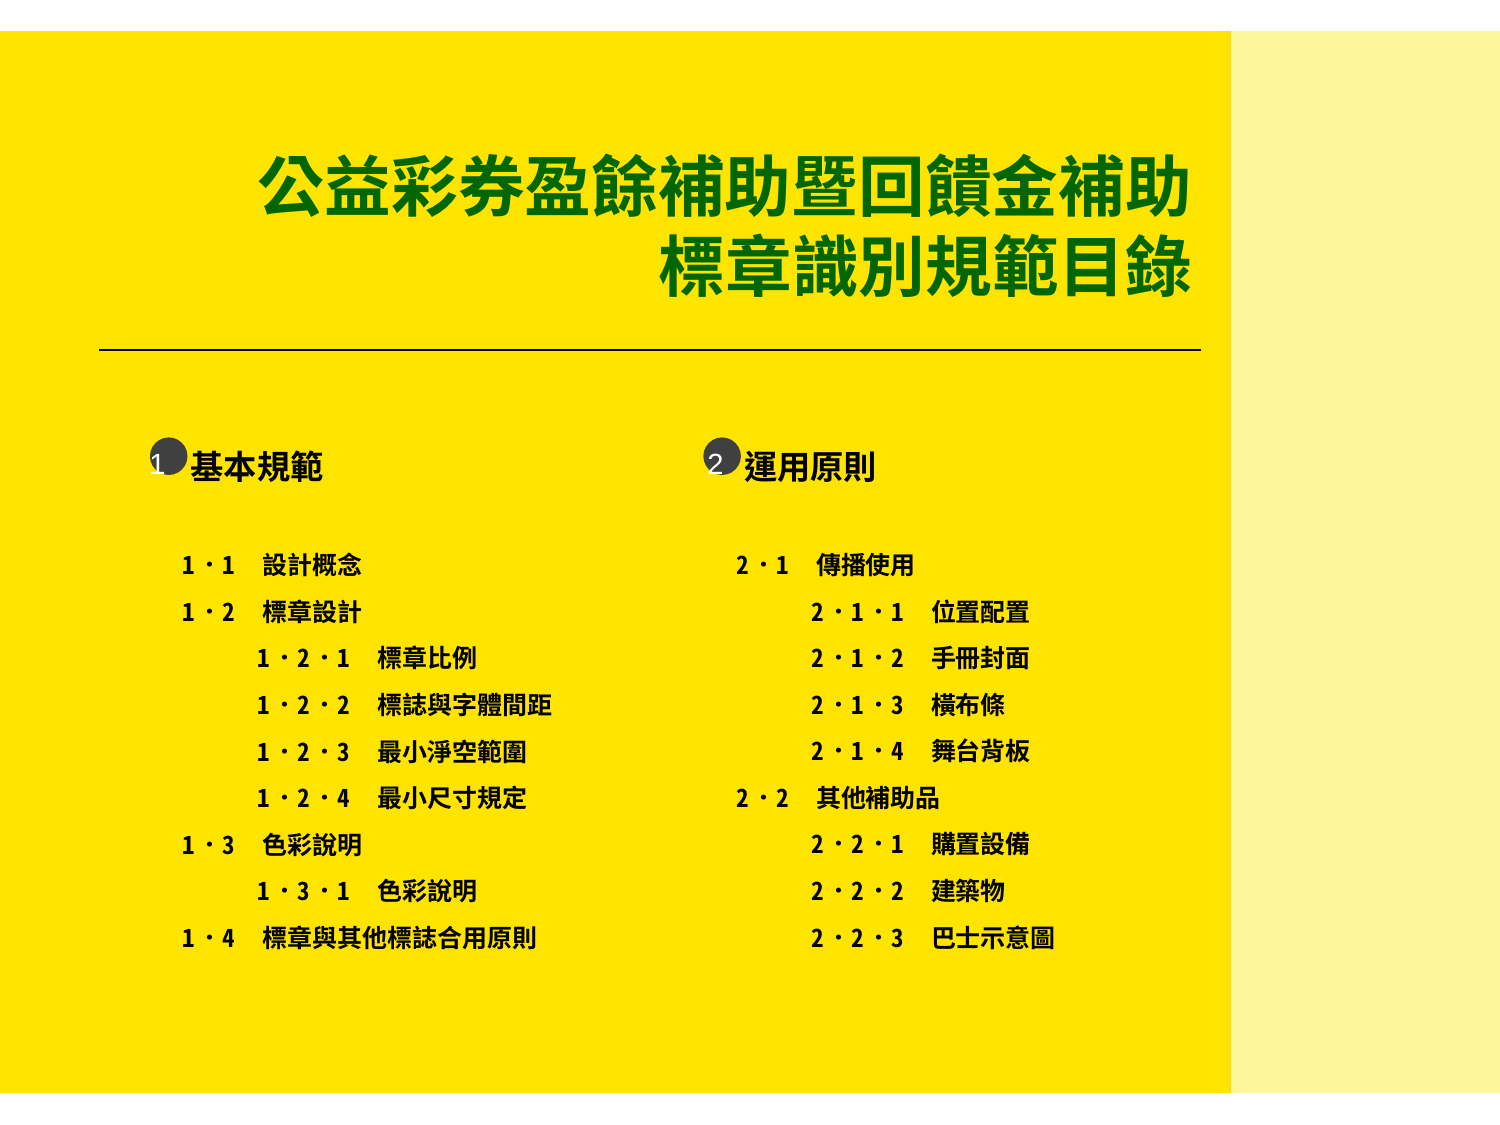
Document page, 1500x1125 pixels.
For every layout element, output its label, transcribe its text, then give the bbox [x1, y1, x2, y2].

subtitle 基本規範 1．1 設計概念 1．2 標章設計 1．2．1 標章比例 1．2．2 標誌與字體間距 1．2．3 最小淨空範圍 1．2．4 最小尺寸規定 1．3 色彩說明 1．3．1 色彩說明 1．4 標章與其他標誌合用原則 [149, 374, 638, 1075]
text_box 1 [141, 430, 205, 496]
text_box 運用原則 2．1 傳播使用 2．1．1 位置配置 2．1．2 手冊封面 2．1．3 橫布條 2．1．4 舞台背板 2．2 其他補助品 2．2．1 購置設備 2．2．2 建築物 2．2．3 巴士示意圖 [703, 374, 1141, 1075]
picture [0, 31, 1500, 1093]
text_box 2 [699, 430, 738, 496]
title 公益彩券盈餘補助暨回饋金補助 標章識別規範目錄 [24, 124, 1200, 326]
